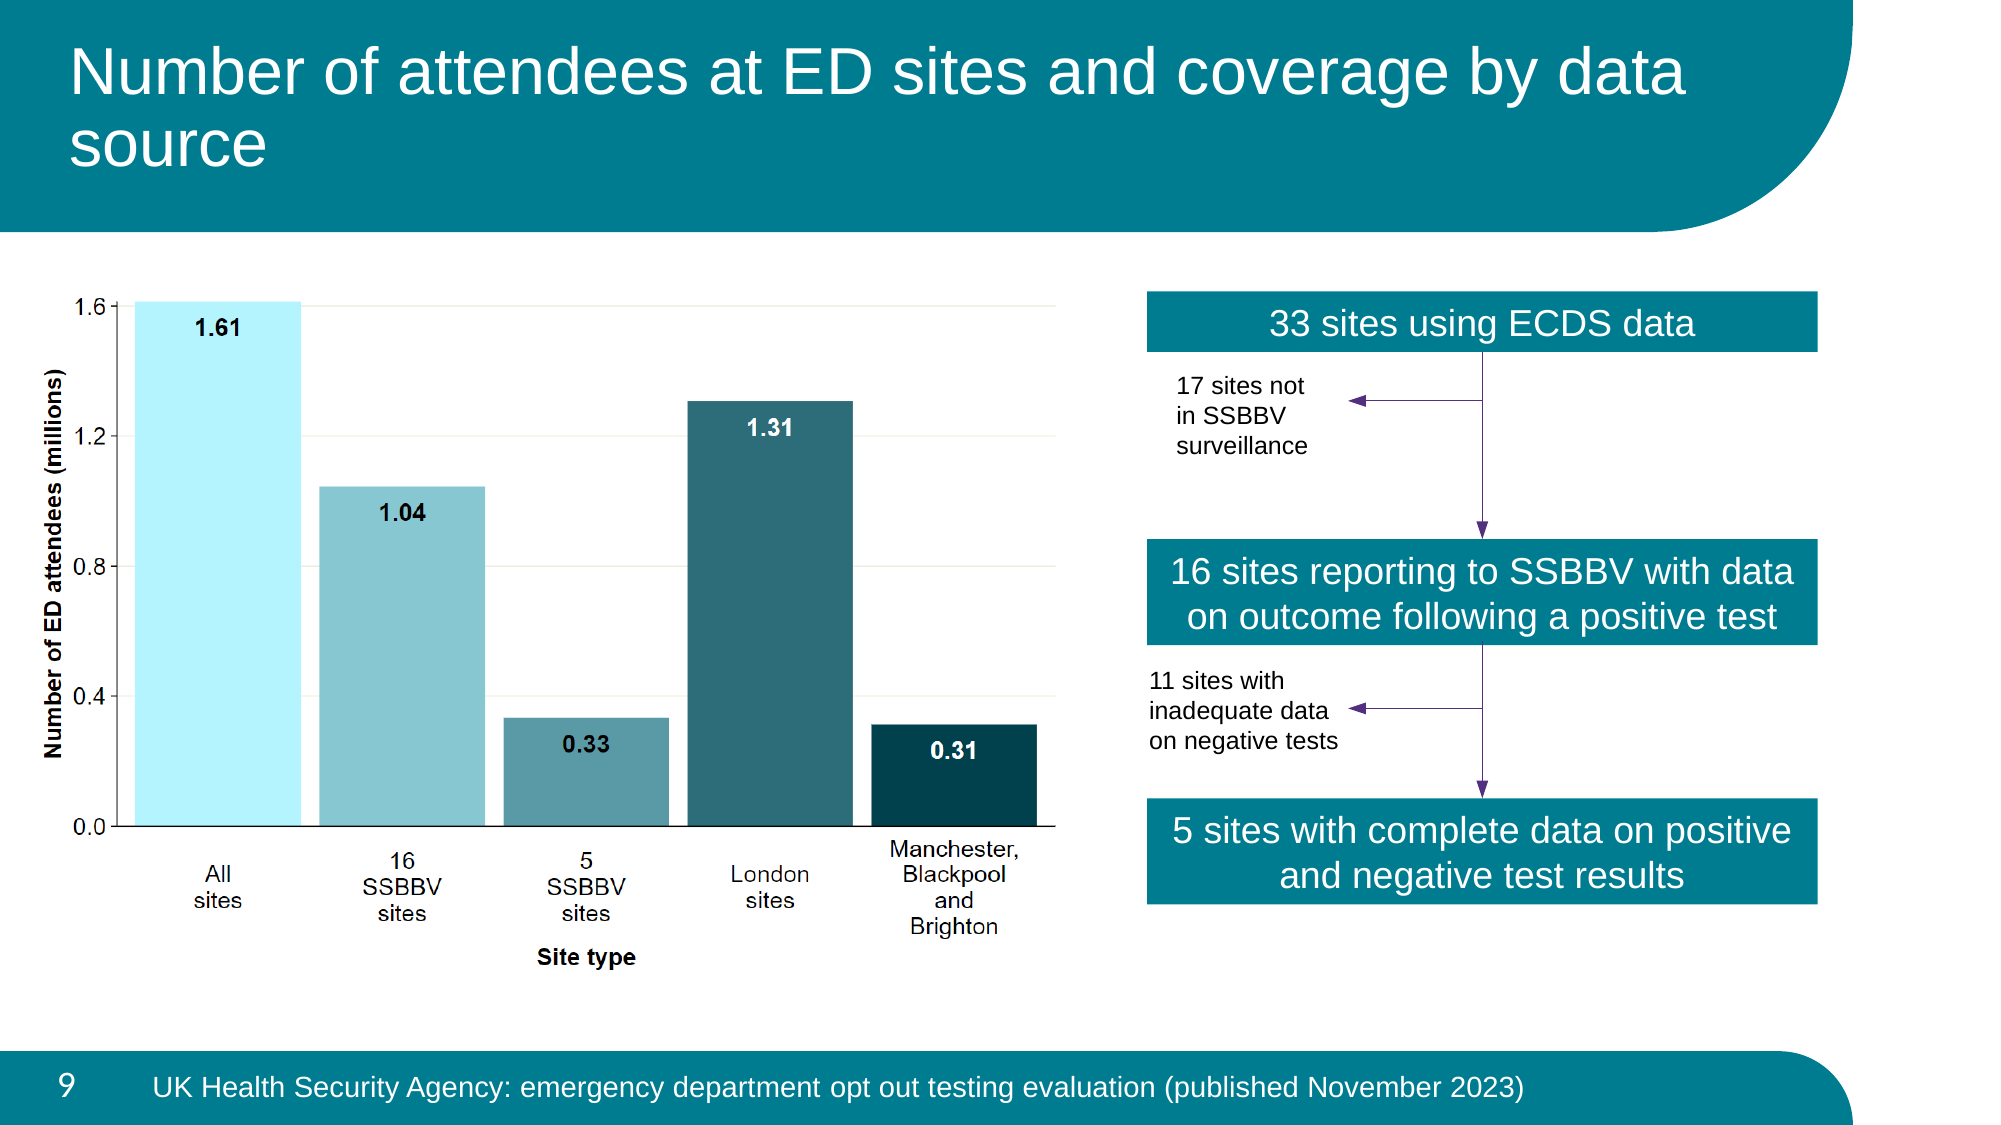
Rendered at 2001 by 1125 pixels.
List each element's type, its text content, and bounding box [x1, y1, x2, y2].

text_box 17 sites not in SSBBV surveillance [1161, 362, 1332, 469]
text_box 11 sites with inadequate data on negative tests [1134, 656, 1372, 763]
text_box 33 sites using ECDS data [1147, 291, 1818, 352]
text_box UK Health Security Agency: emergency department opt out testing evaluation (published November 2023) [137, 1056, 1780, 1116]
text_box 16 sites reporting to SSBBV with data on outcome following a positive test [1147, 539, 1818, 646]
picture [25, 291, 1111, 992]
title Number of attendees at ED sites and coverage by data source [54, 29, 1780, 189]
text_box [41, 1053, 153, 1119]
text_box 5 sites with complete data on positive and negative test results [1147, 798, 1818, 905]
